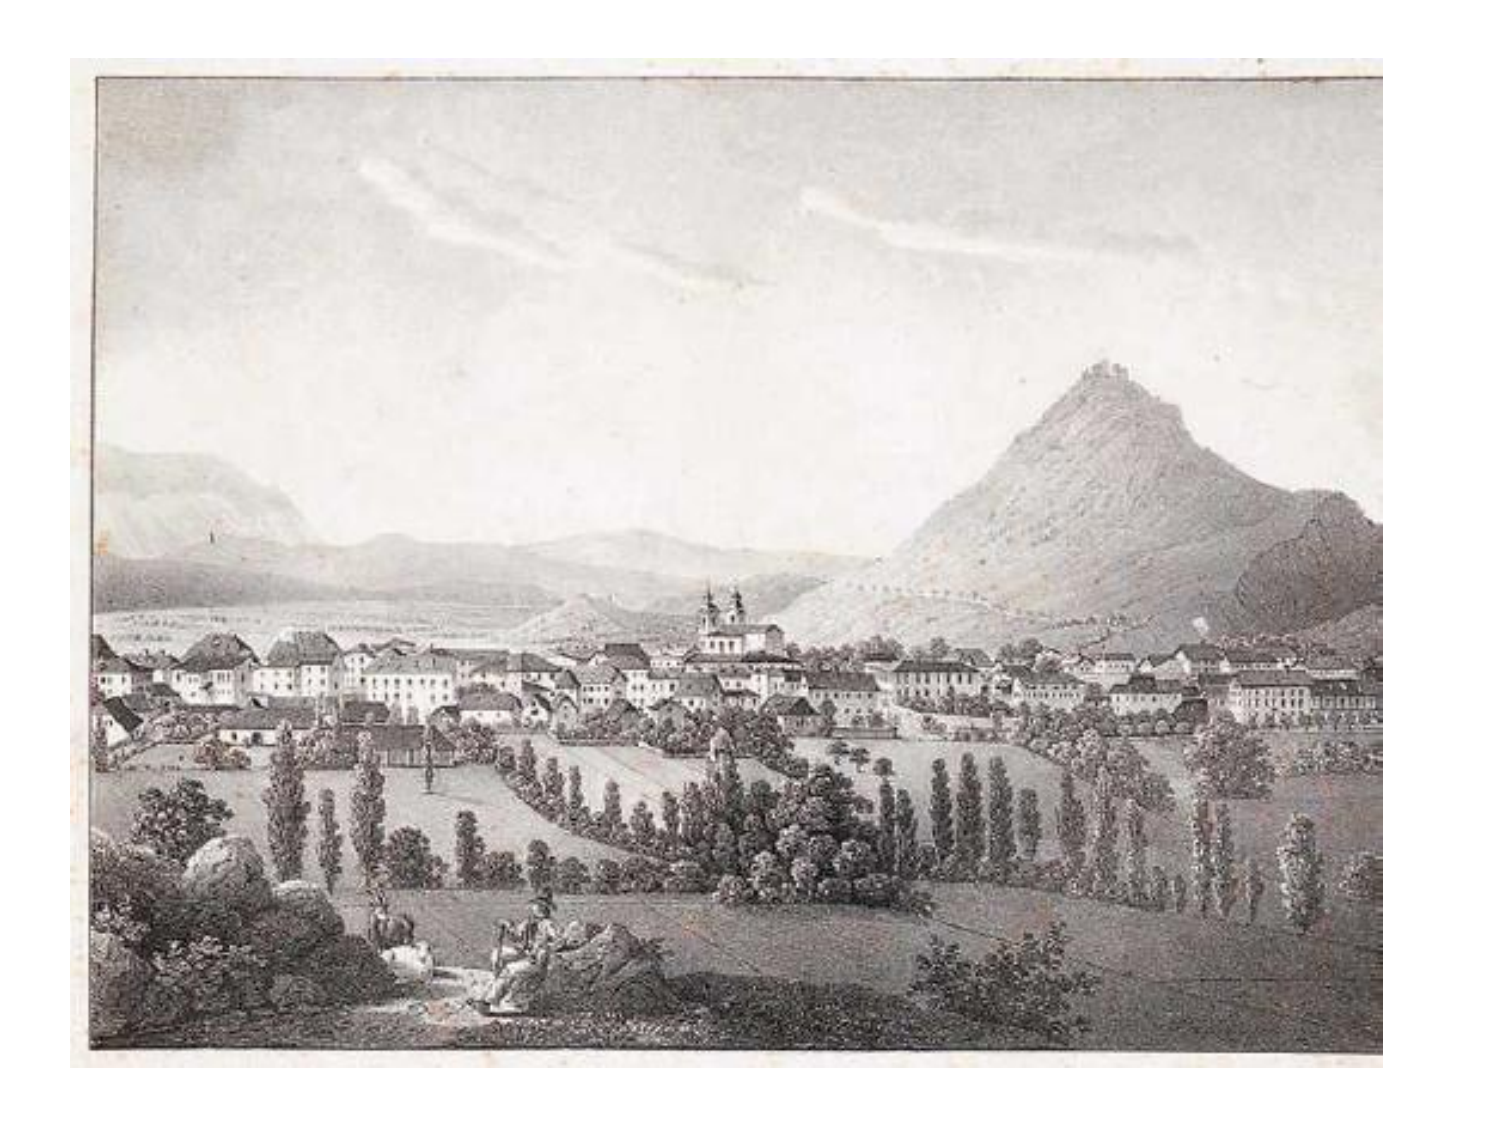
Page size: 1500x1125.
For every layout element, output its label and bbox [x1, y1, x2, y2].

picture [70, 58, 1383, 1068]
